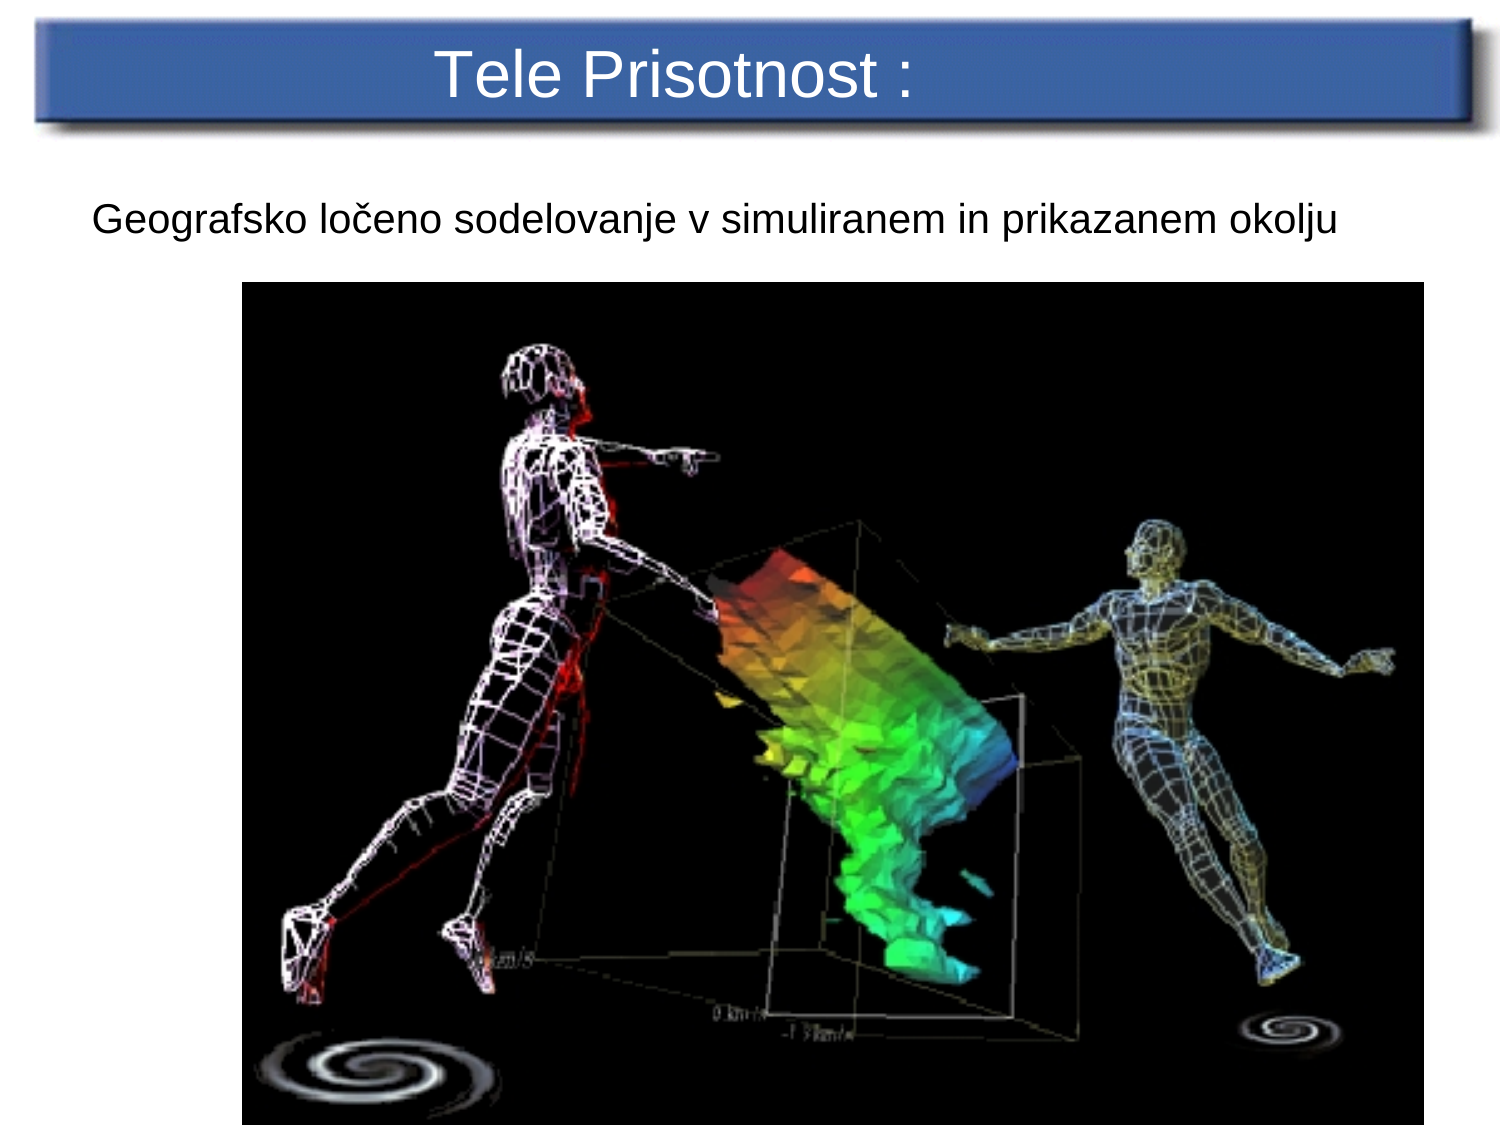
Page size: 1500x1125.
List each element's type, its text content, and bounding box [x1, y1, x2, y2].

text_box Geografsko ločeno sodelovanje v simuliranem in prikazanem okolju [76, 184, 1412, 251]
picture [242, 282, 1424, 1125]
picture [33, 15, 1500, 142]
text_box Tele Prisotnost : [419, 22, 931, 119]
